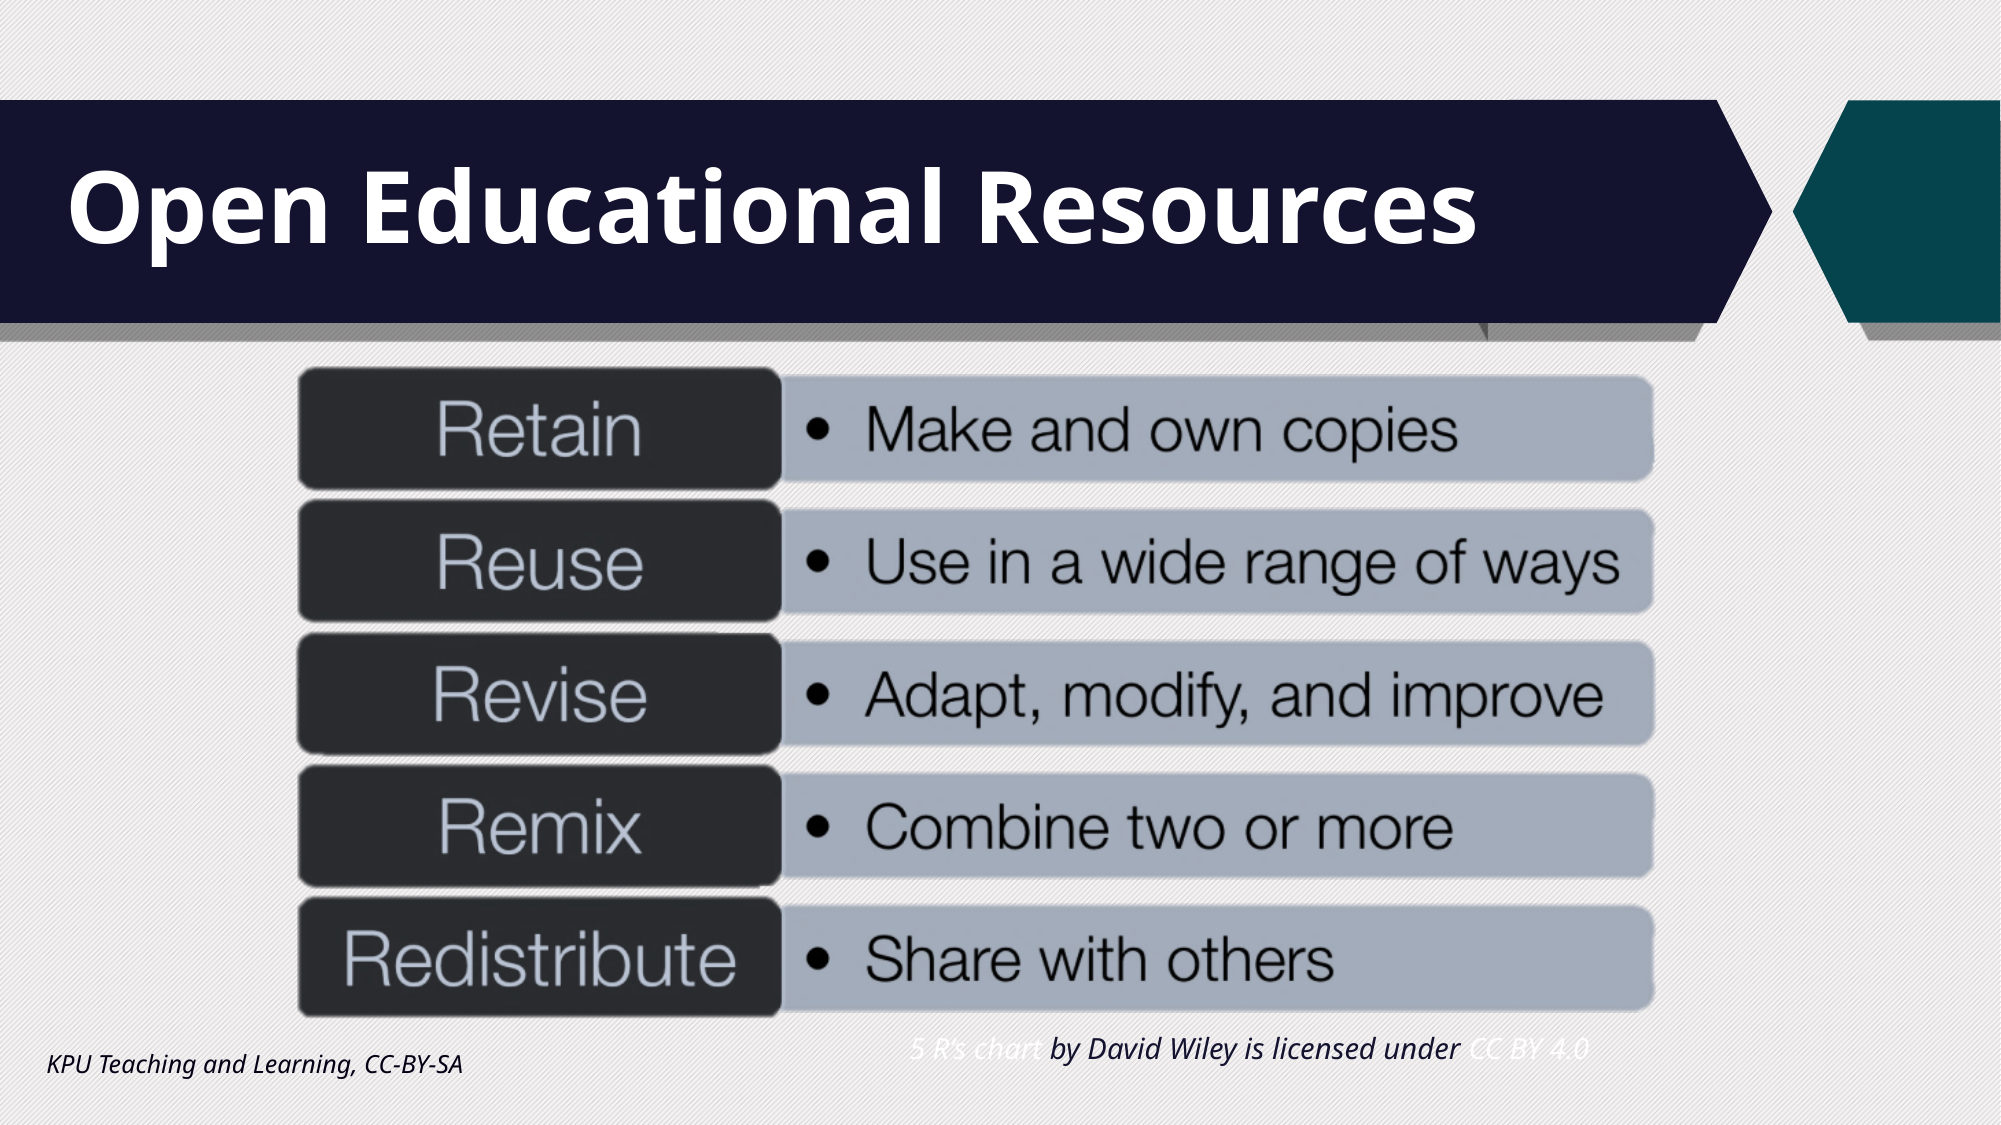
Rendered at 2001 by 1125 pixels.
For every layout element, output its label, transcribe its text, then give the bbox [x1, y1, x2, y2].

text_box KPU Teaching and Learning, CC-BY-SA [31, 1033, 1159, 1094]
text_box 5 R’s chart by David Wiley is licensed under CC BY 4.0 [894, 1023, 1657, 1077]
picture [259, 349, 1689, 1041]
title Open Educational Resources [50, 122, 1689, 300]
